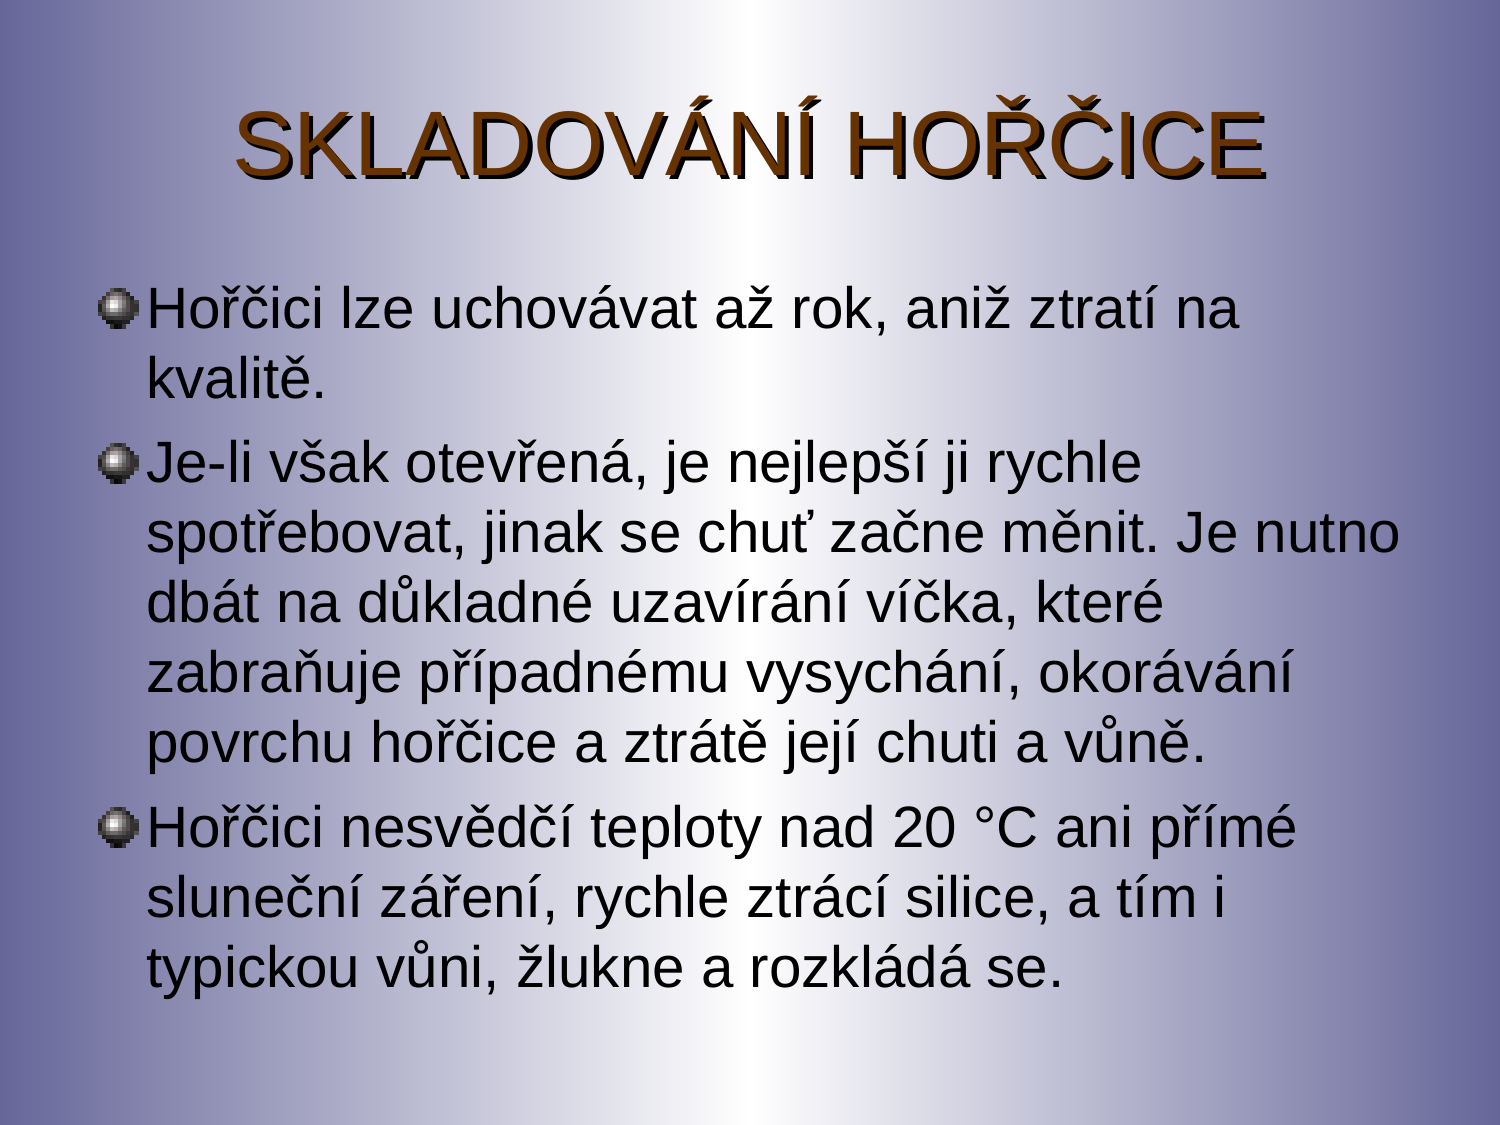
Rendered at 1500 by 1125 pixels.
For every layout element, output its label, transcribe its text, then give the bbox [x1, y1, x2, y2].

title SKLADOVÁNÍ HOŘČICE [75, 45, 1426, 233]
list Hořčici lze uchovávat až rok, aniž ztratí na kvalitě. Je-li však otevřená, je nejlepší ji rychle spotřebovat, jinak se chuť začne měnit. Je nutno dbát na důkladné uzavírání víčka, které zabraňuje případnému vysychání, okorávání povrchu hořčice a ztrátě její chuti a vůně. Hořčici nesvědčí teploty nad 20 °C ani přímé sluneční záření, rychle ztrácí silice, a tím i typickou vůni, žlukne a rozkládá se. [75, 262, 1426, 1007]
